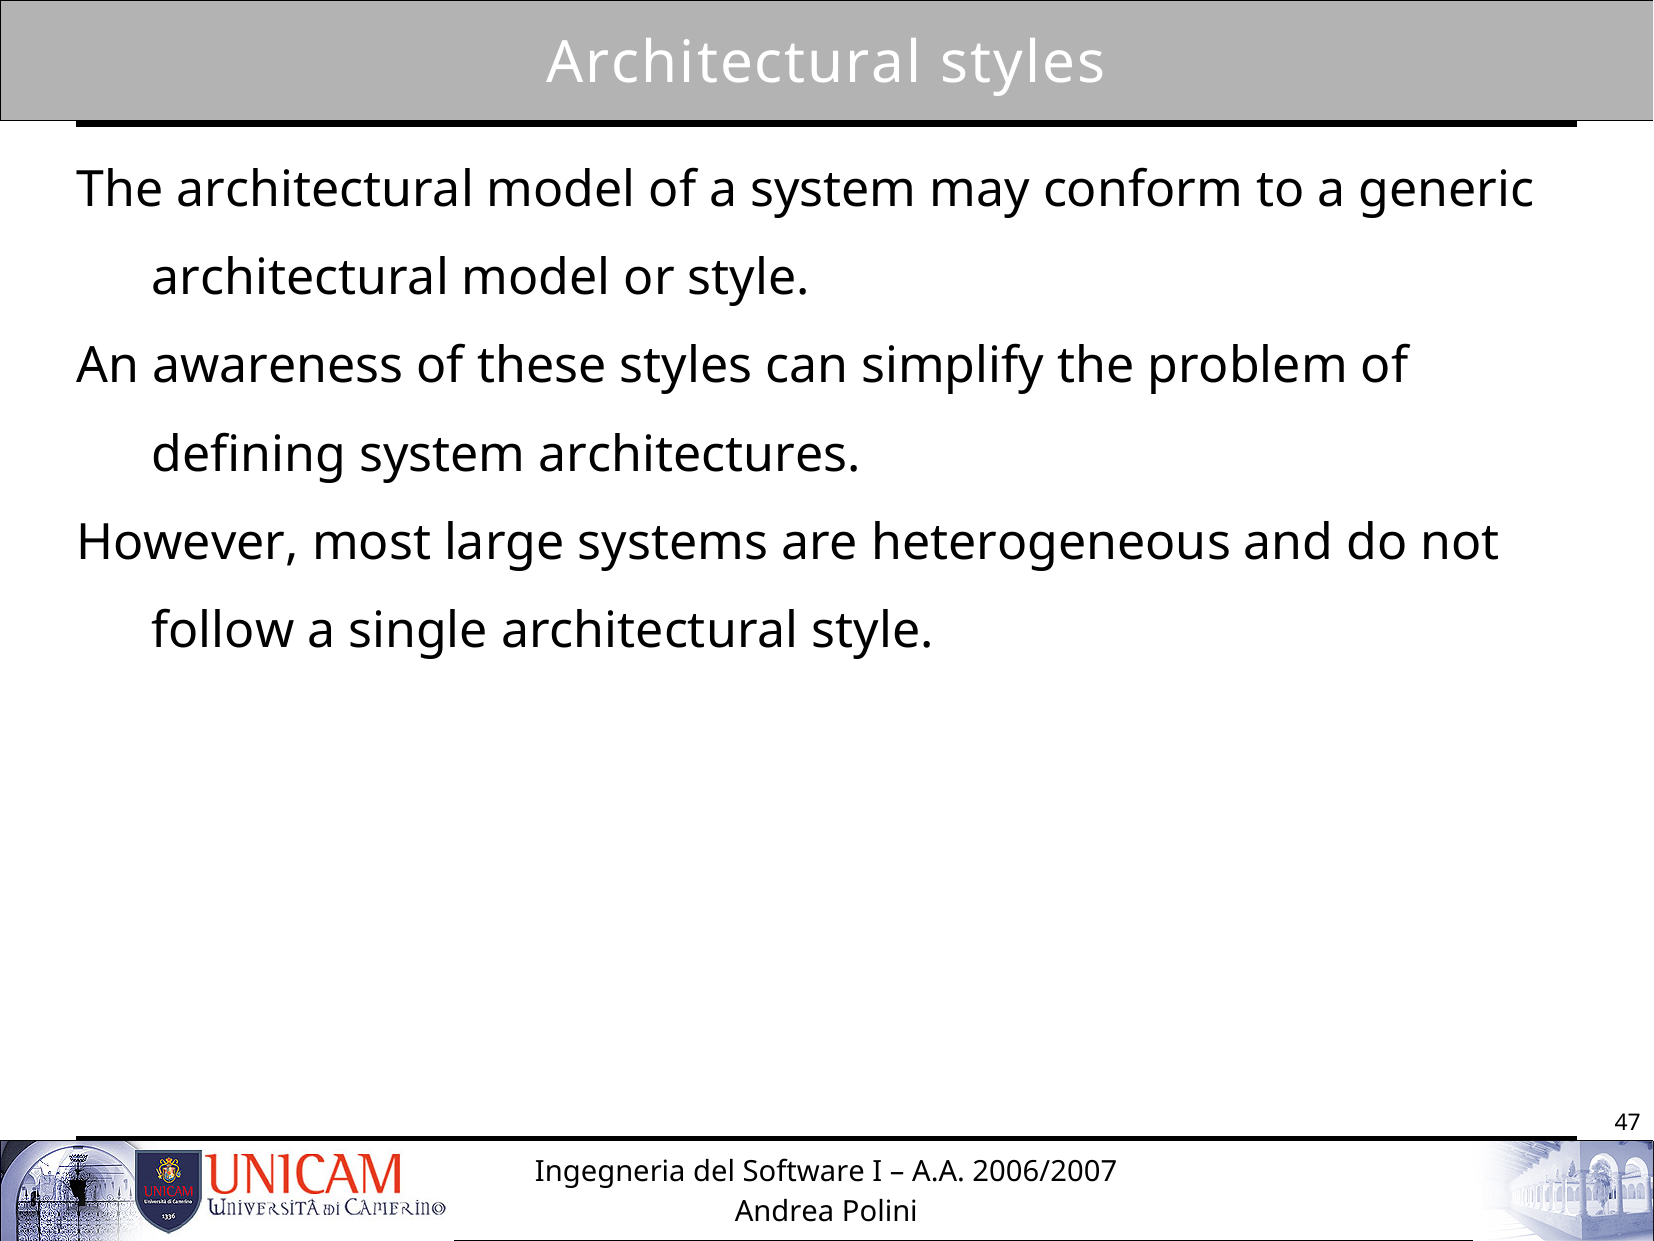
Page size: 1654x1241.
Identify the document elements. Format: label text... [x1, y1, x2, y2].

list The architectural model of a system may conform to a generic architectural model or style. An awareness of these styles can simplify the problem of defining system architectures. However, most large systems are heterogeneous and do not follow a single architectural style. [76, 152, 1577, 671]
picture [1473, 1141, 1654, 1241]
title Architectural styles [0, 0, 1653, 121]
picture [0, 1141, 454, 1241]
